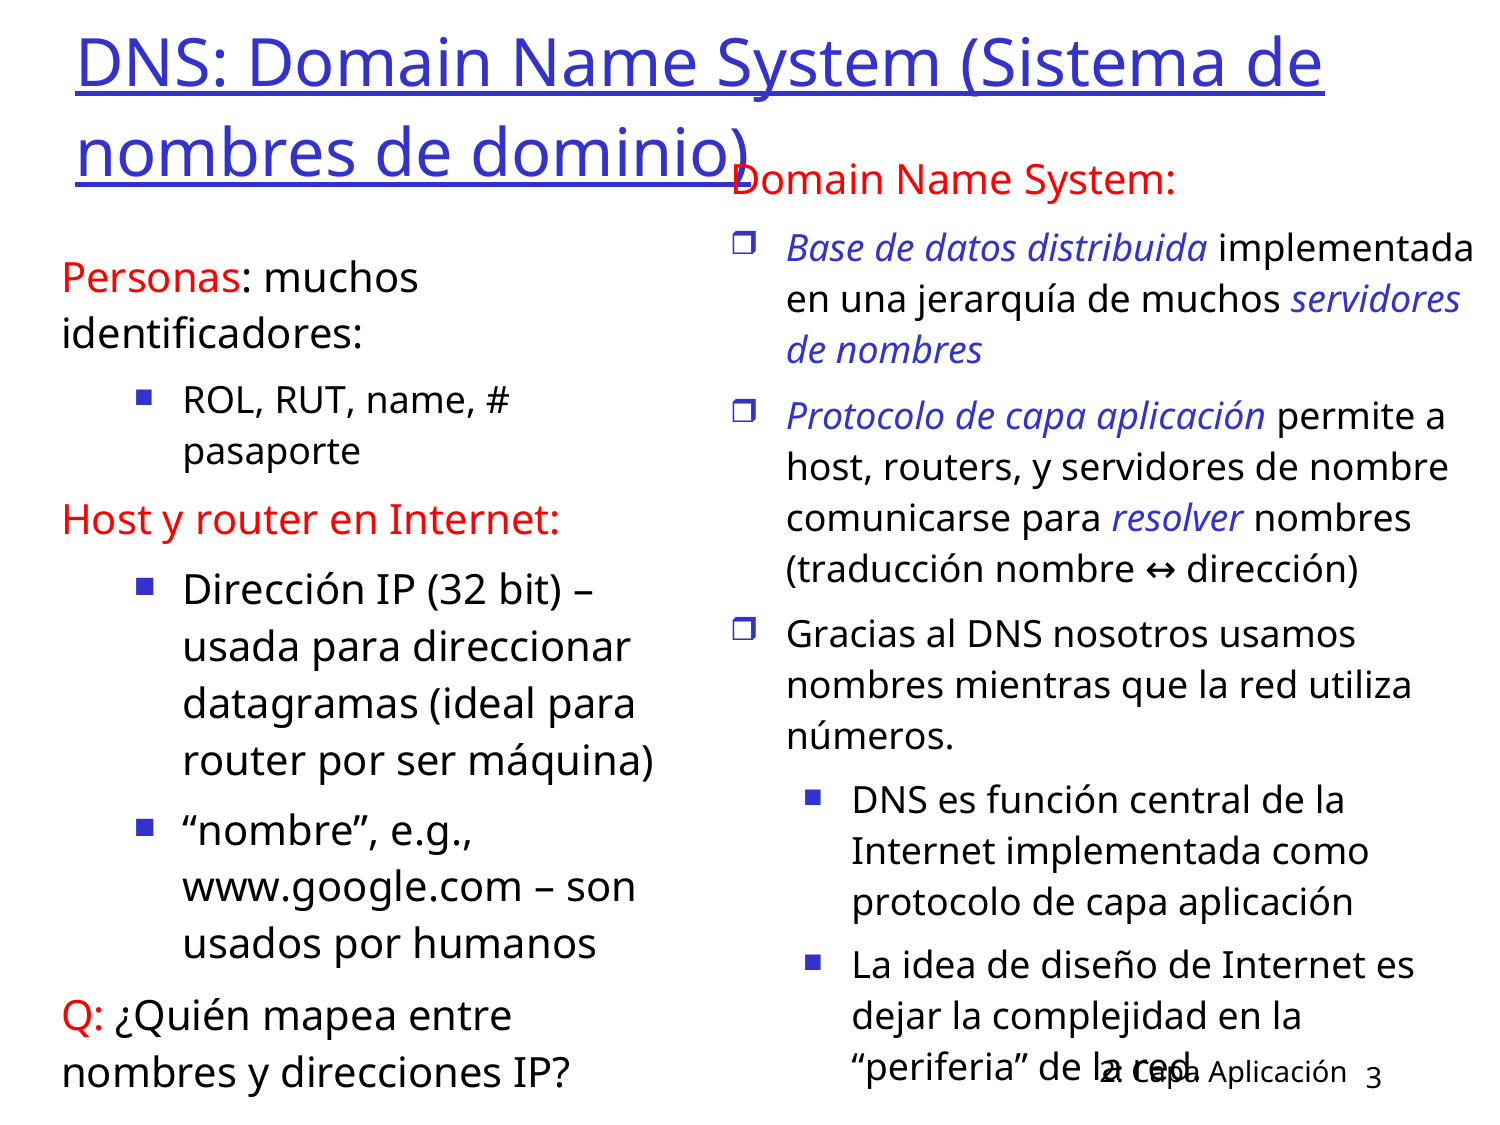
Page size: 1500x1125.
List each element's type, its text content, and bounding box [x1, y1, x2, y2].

title DNS: Domain Name System (Sistema de nombres de dominio)‏ [75, 30, 1426, 181]
list Personas: muchos identificadores: ROL, RUT, name, # pasaporte Host y router en Internet: Dirección IP (32 bit) – usada para direccionar datagramas (ideal para router por ser máquina)‏ “nombre”, e.g., www.google.com – son usados por humanos Q: ¿Quién mapea entre nombres y direcciones IP? [61, 247, 699, 976]
list Domain Name System: Base de datos distribuida implementada en una jerarquía de muchos servidores de nombres Protocolo de capa aplicación permite a host, routers, y servidores de nombre comunicarse para resolver nombres (traducción nombre ↔ dirección)‏ Gracias al DNS nosotros usamos nombres mientras que la red utiliza números. DNS es función central de la Internet implementada como protocolo de capa aplicación La idea de diseño de Internet es dejar la complejidad en la “periferia” de la red. [730, 149, 1481, 1007]
